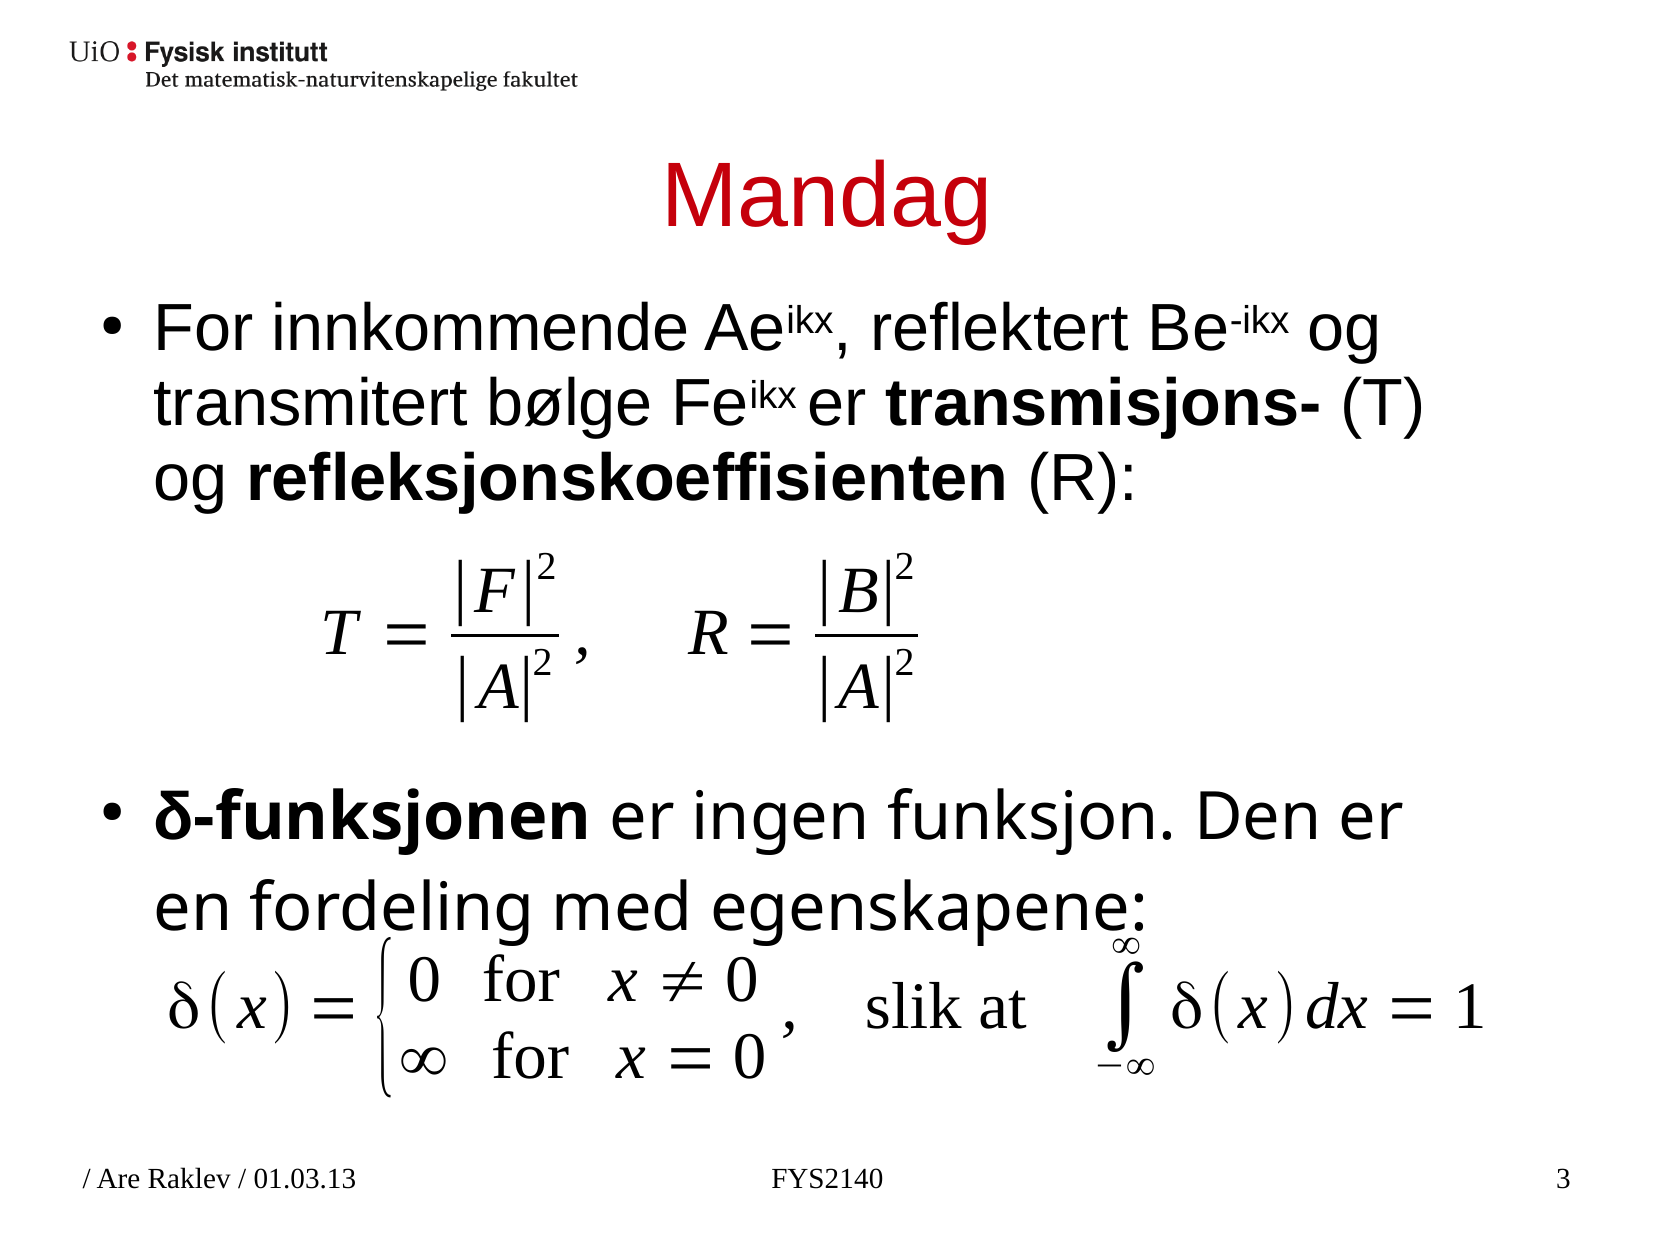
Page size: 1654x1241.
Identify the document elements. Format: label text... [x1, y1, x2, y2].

title Mandag [82, 90, 1571, 298]
list For innkommende Aeikx, reflektert Be-ikx og transmitert bølge Feikx er transmisjons- (T) og refleksjonskoeffisienten (R): δ-funksjonen er ingen funksjon. Den er en fordeling med egenskapene: [82, 290, 1501, 1094]
chart [160, 934, 1493, 1101]
chart [314, 544, 928, 727]
picture [68, 37, 581, 93]
